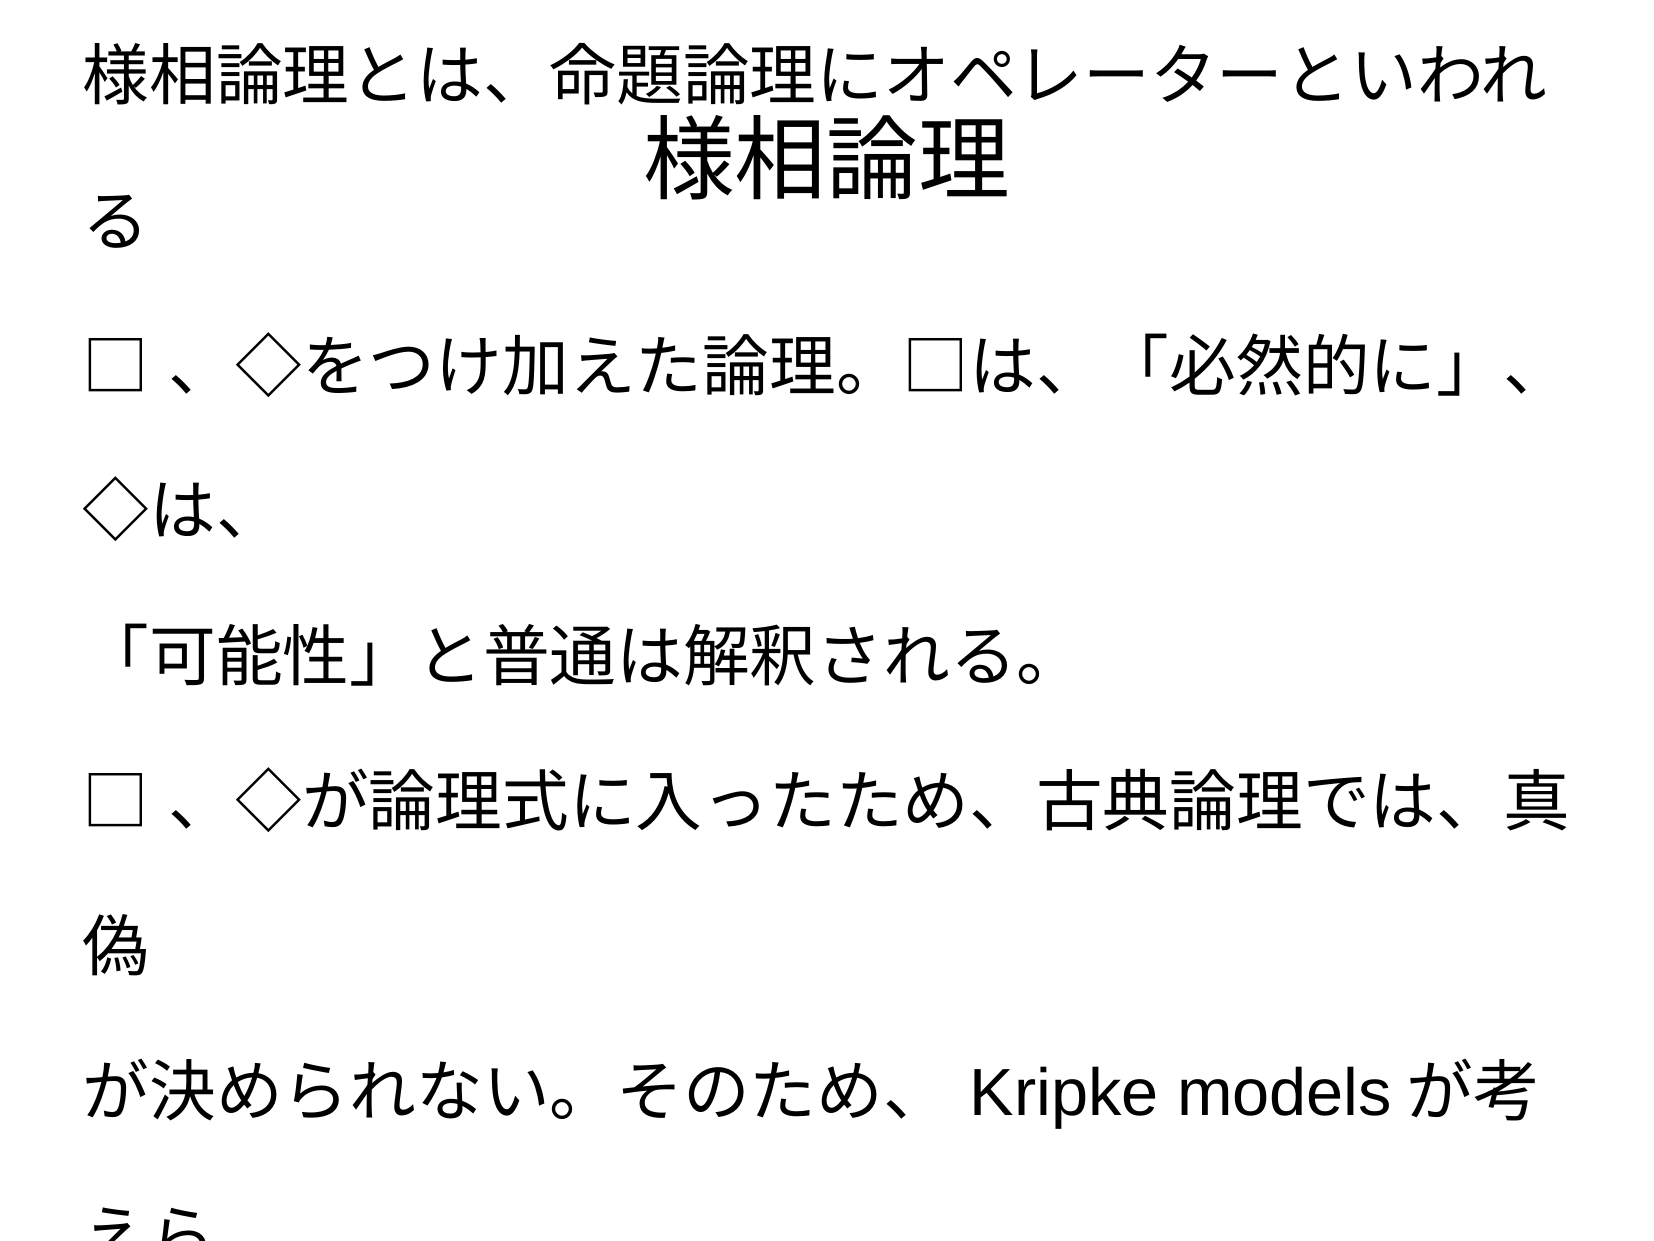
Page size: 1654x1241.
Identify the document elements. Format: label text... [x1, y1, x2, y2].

title 様相論理 [328, 63, 338, 72]
title 様相論理 [185, 52, 206, 63]
title 様相論理 [185, 67, 206, 79]
title 様相論理 [314, 63, 324, 72]
title 様相論理 [656, 76, 672, 81]
subtitle 様相論理とは、命題論理にオペレーターといわれる □、◇をつけ加えた論理。□は、「必然的に」、◇は、 「可能性」と普通は解釈される。 □、◇が論理式に入ったため、古典論理では、真偽 が決められない。そのため、Kripke modelsが考えら れた。 [82, 297, 1571, 1102]
title 様相論理 [446, 86, 461, 96]
title 様相論理 [185, 84, 206, 95]
title 様相論理 [314, 50, 324, 59]
title 様相論理 [82, 49, 1571, 257]
title 様相論理 [328, 50, 338, 59]
title 様相論理 [656, 59, 672, 64]
title 様相論理 [656, 67, 672, 72]
title 様相論理 [781, 50, 791, 59]
title 様相論理 [781, 63, 791, 72]
title 様相論理 [795, 50, 805, 59]
title 様相論理 [795, 63, 805, 72]
